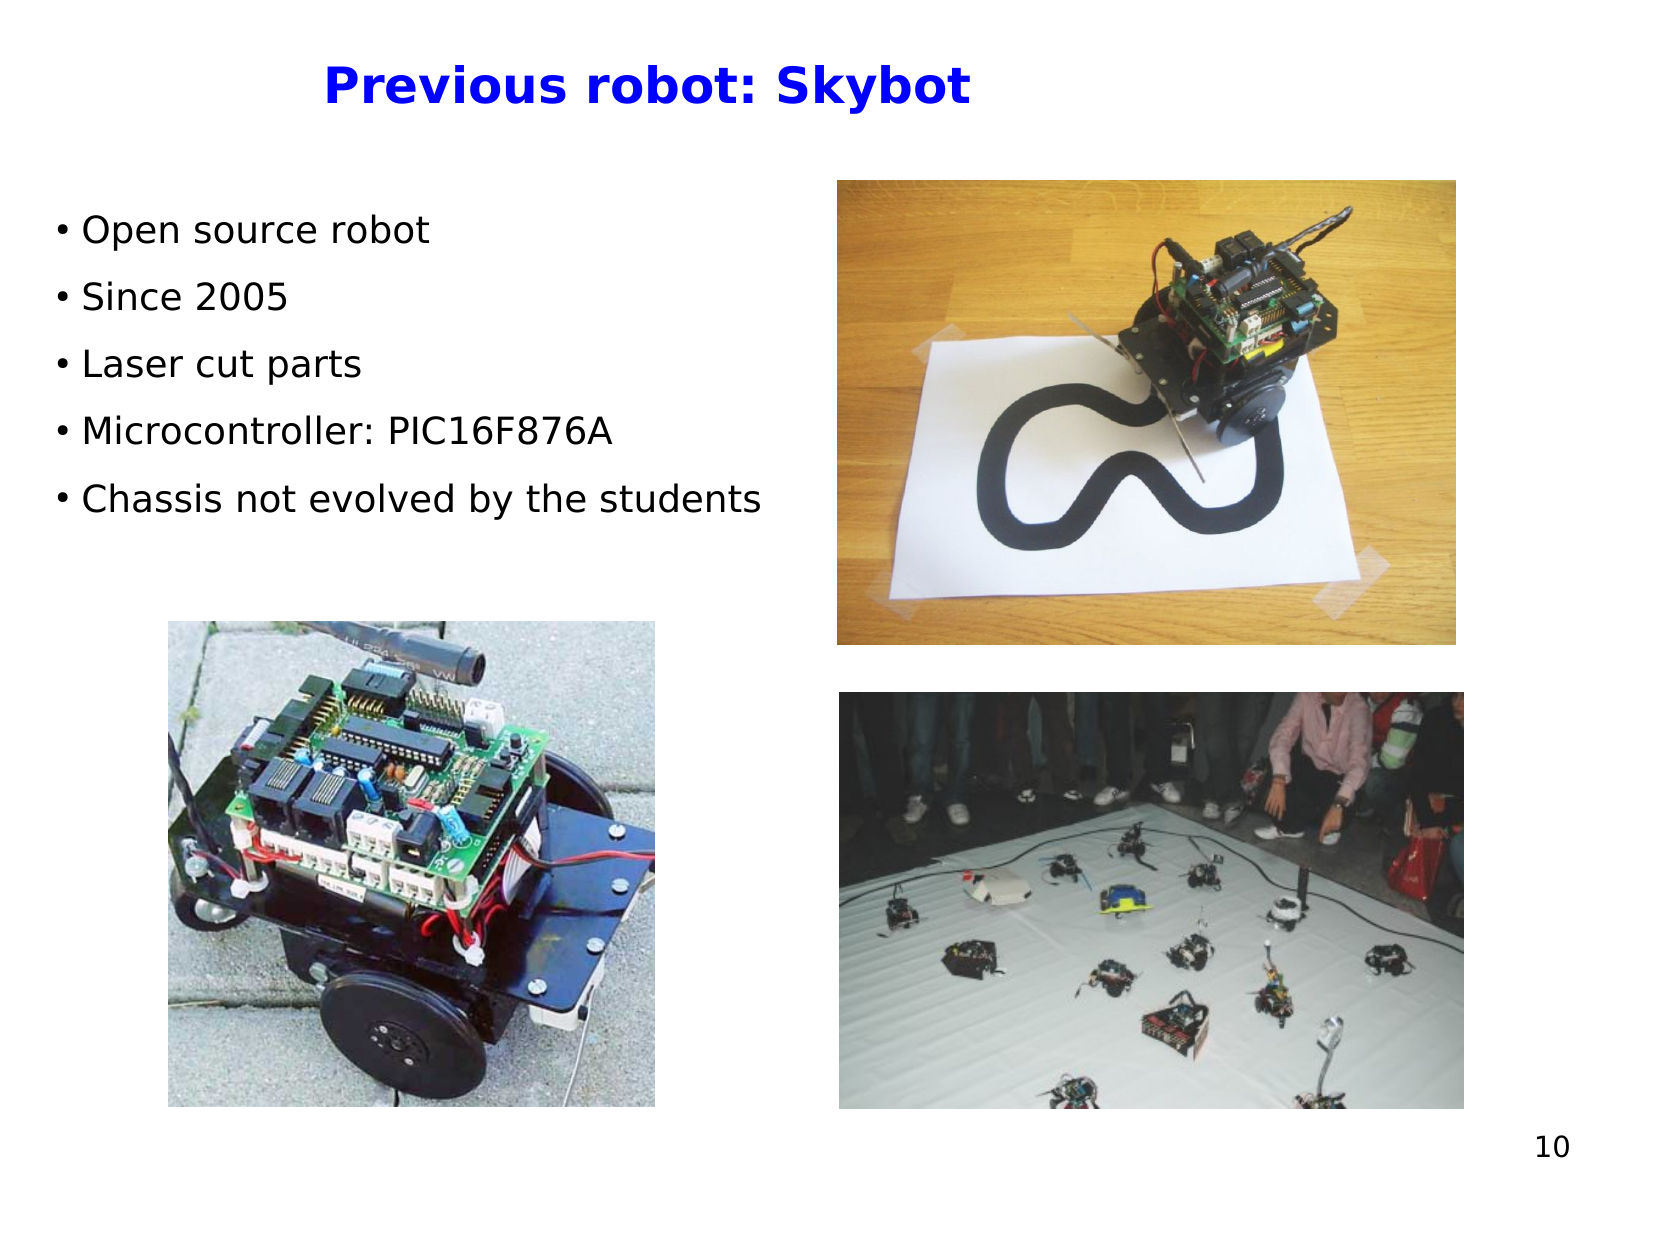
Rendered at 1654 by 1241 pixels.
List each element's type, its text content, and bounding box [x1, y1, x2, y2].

picture [168, 621, 655, 1108]
text_box Open source robot Since 2005 Laser cut parts Microcontroller: PIC16F876A Chassis not evolved by the students [41, 201, 805, 529]
text_box Previous robot: Skybot [308, 49, 987, 123]
picture [837, 180, 1456, 645]
picture [839, 692, 1464, 1109]
